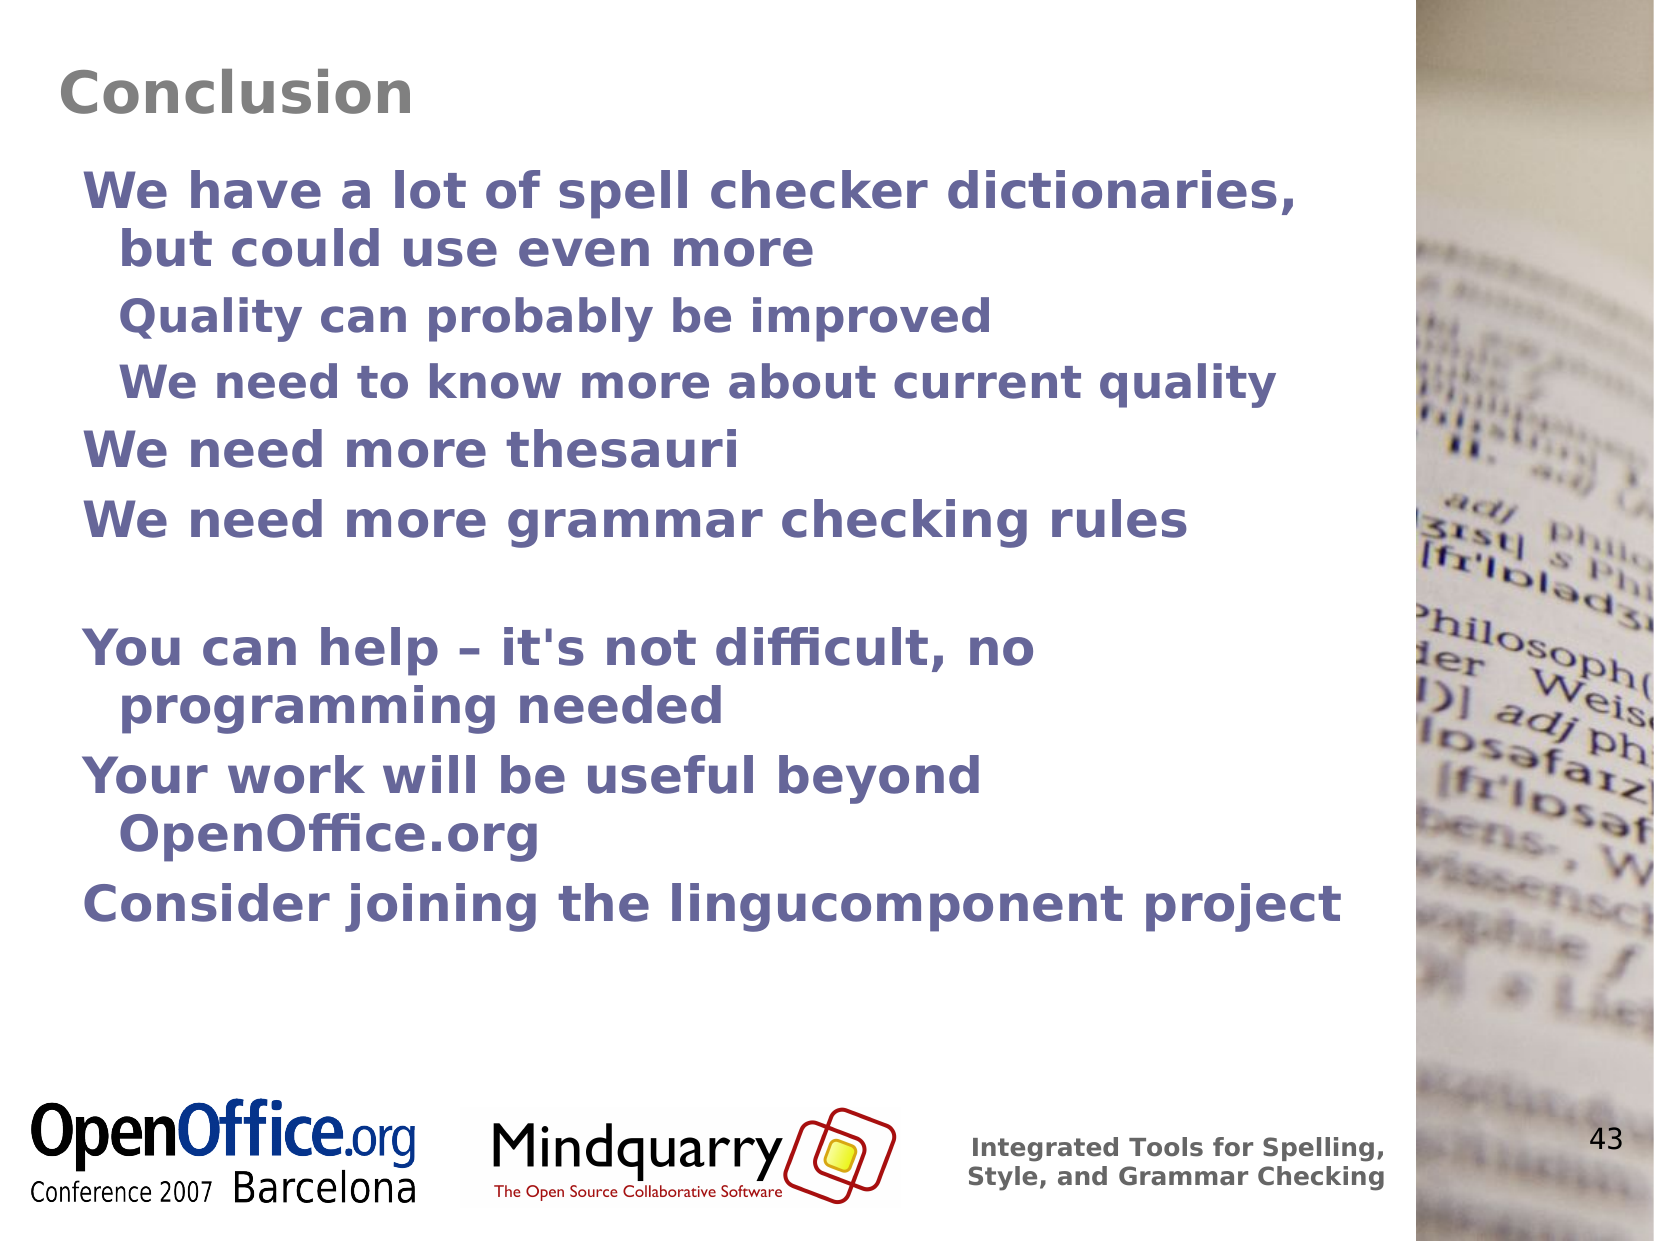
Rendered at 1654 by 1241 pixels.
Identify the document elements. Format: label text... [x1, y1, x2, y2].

list Conclusion We have a lot of spell checker dictionaries, but could use even more Quality can probably be improved We need to know more about current quality We need more thesauri We need more grammar checking rules You can help – it's not difficult, no programming needed Your work will be useful beyond OpenOffice.org Consider joining the lingucomponent project [59, 59, 1388, 945]
picture [1416, 0, 1654, 1241]
picture [31, 1098, 415, 1203]
picture [460, 1107, 901, 1208]
